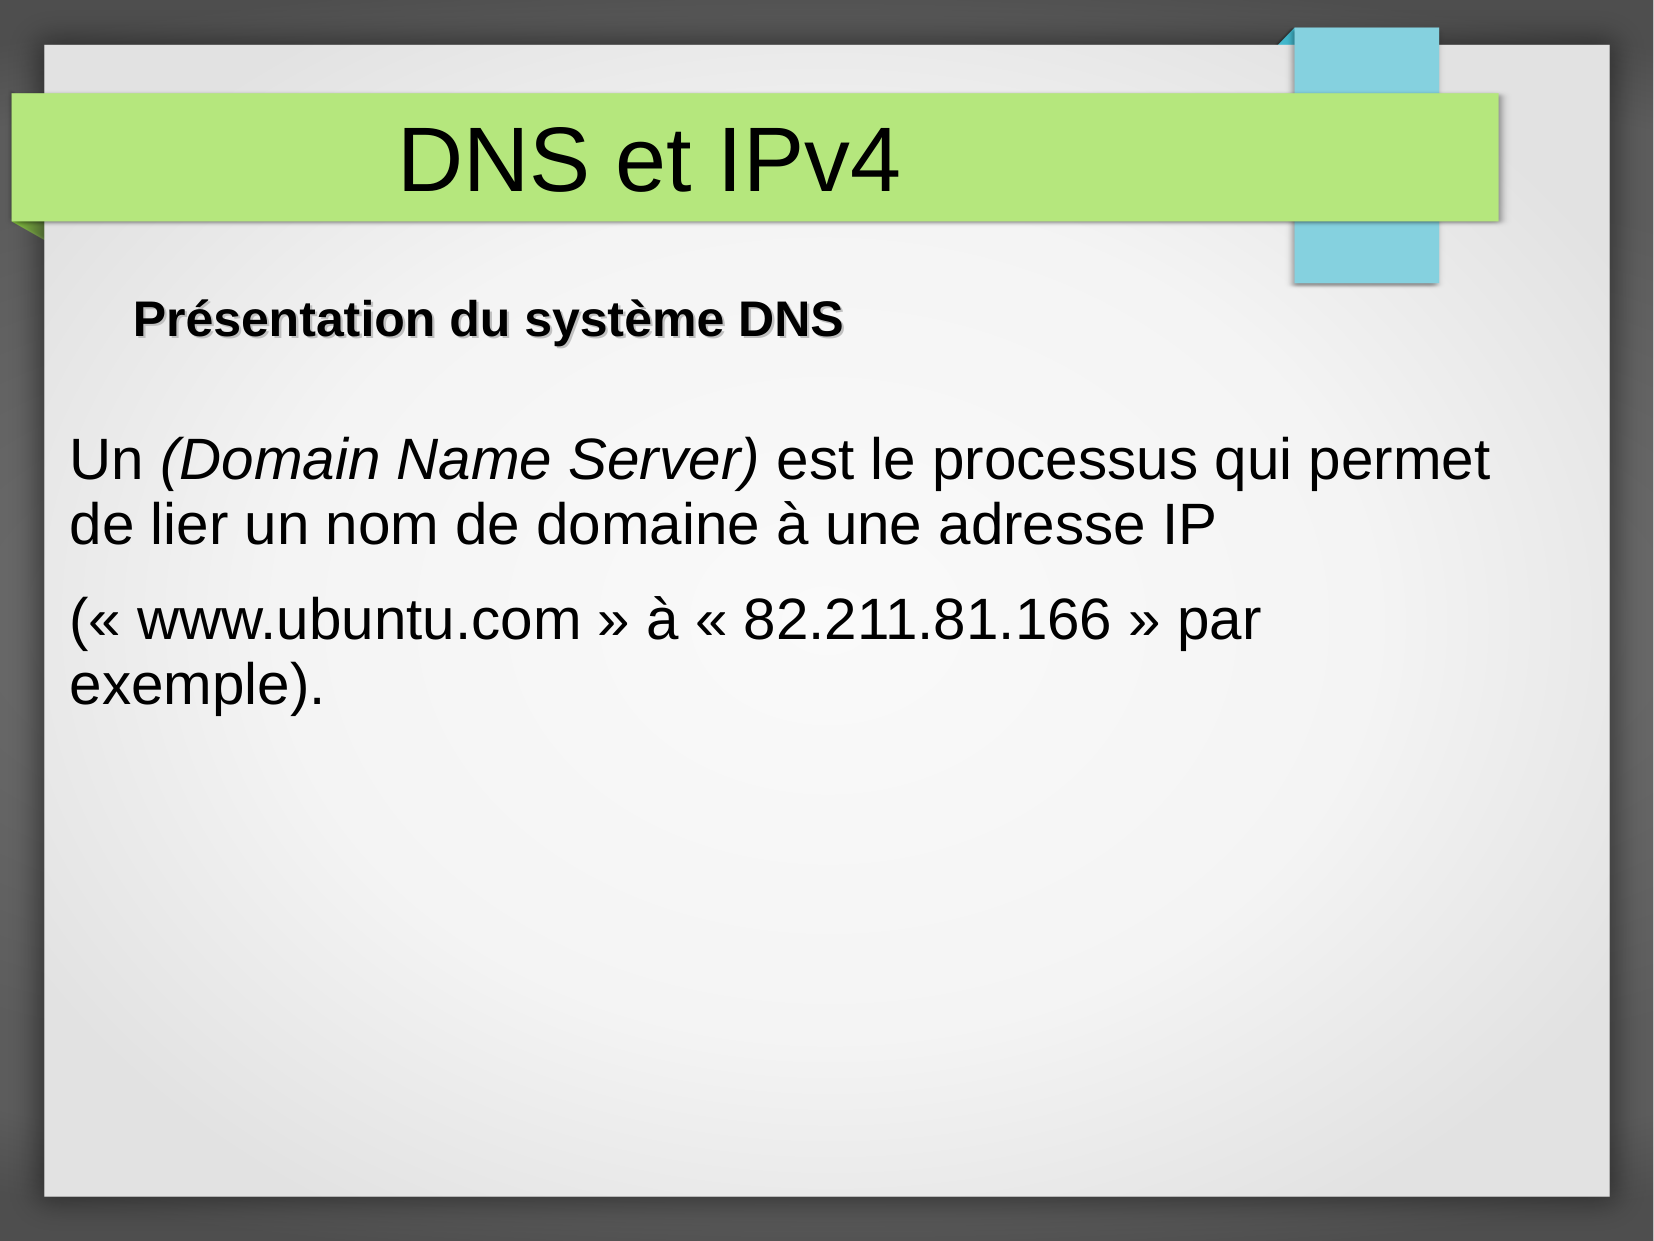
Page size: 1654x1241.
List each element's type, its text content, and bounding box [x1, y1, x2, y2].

title DNS et IPv4 [70, 106, 1229, 213]
text_box Présentation du système DNS [82, 283, 1276, 355]
picture [0, 0, 1654, 1241]
list Un (Domain Name Server) est le processus qui permet de lier un nom de domaine à une adresse IP (« www.ubuntu.com » à « 82.211.81.166 » par exemple). [69, 426, 1525, 1147]
